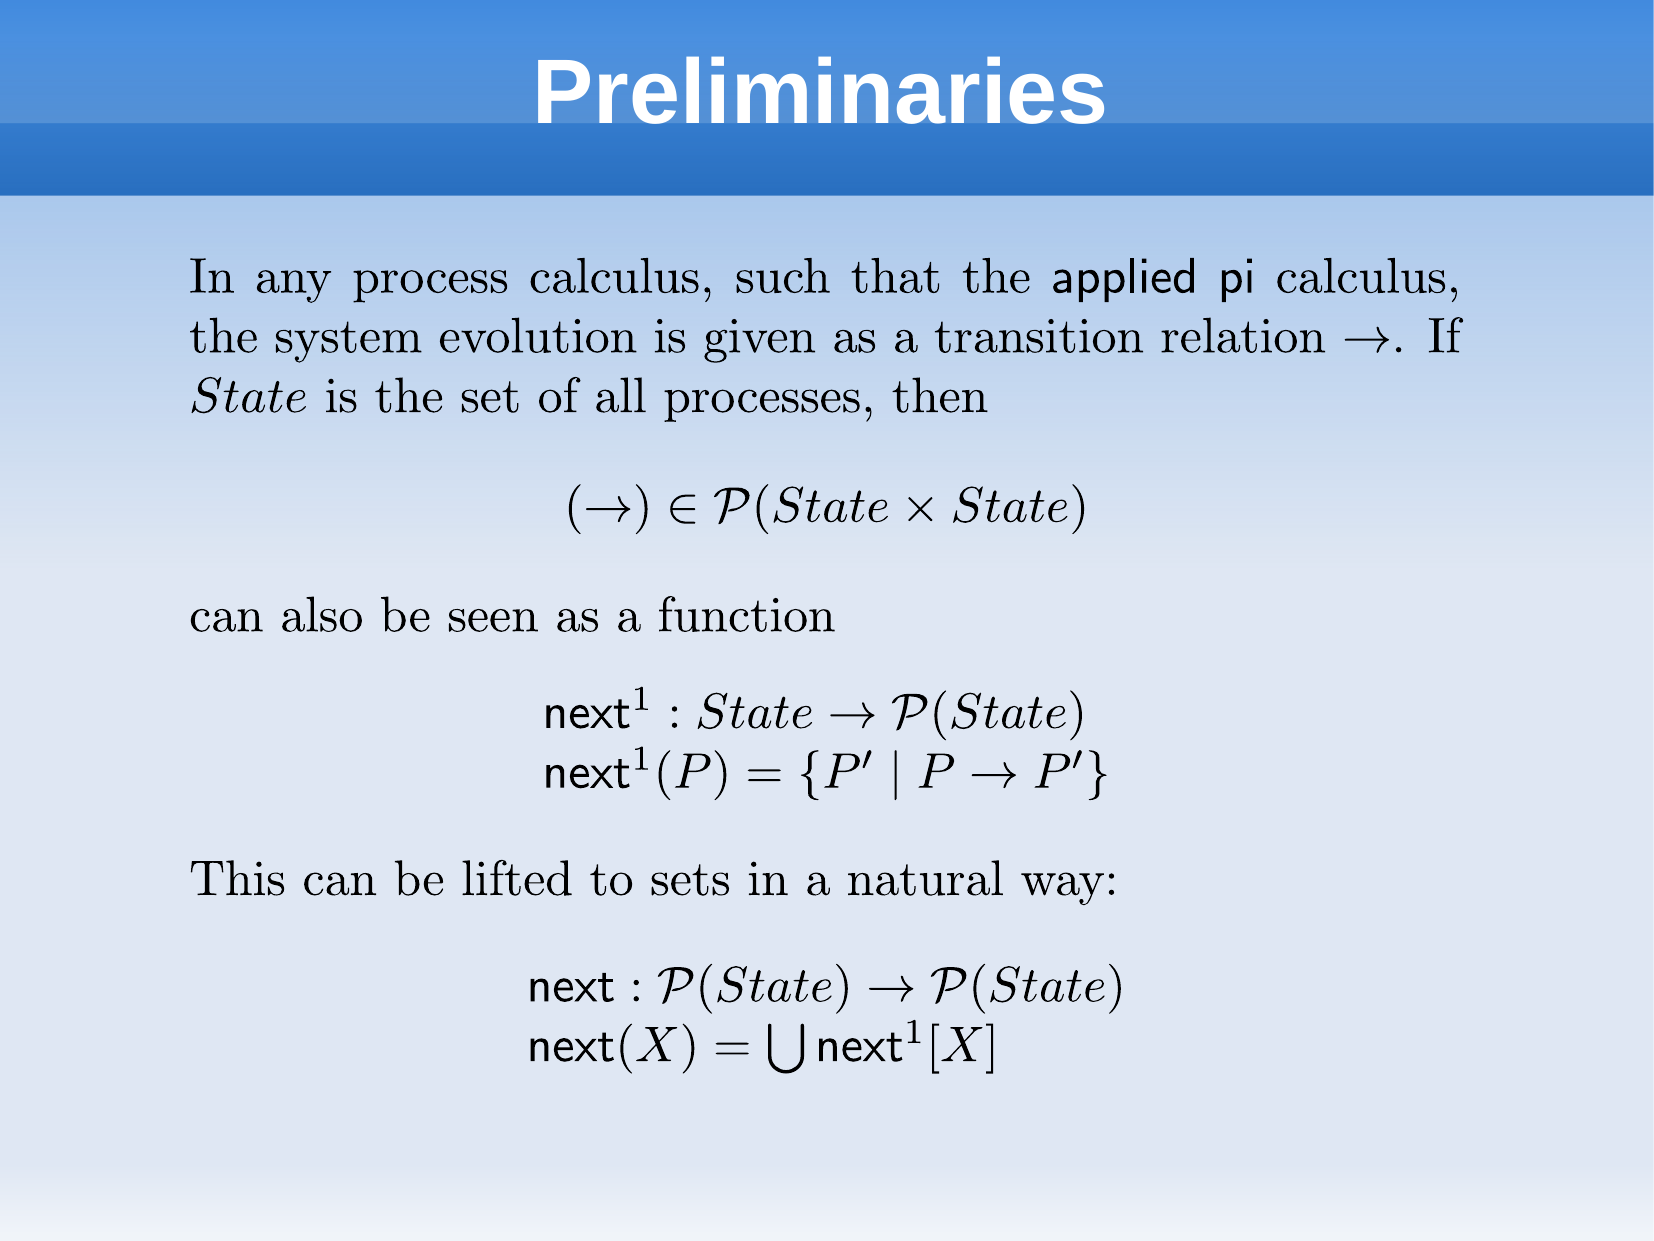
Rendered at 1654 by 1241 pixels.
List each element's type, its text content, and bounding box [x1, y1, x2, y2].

title Preliminaries [76, 0, 1565, 196]
text_box [189, 257, 1465, 1074]
picture [0, 0, 1654, 1241]
